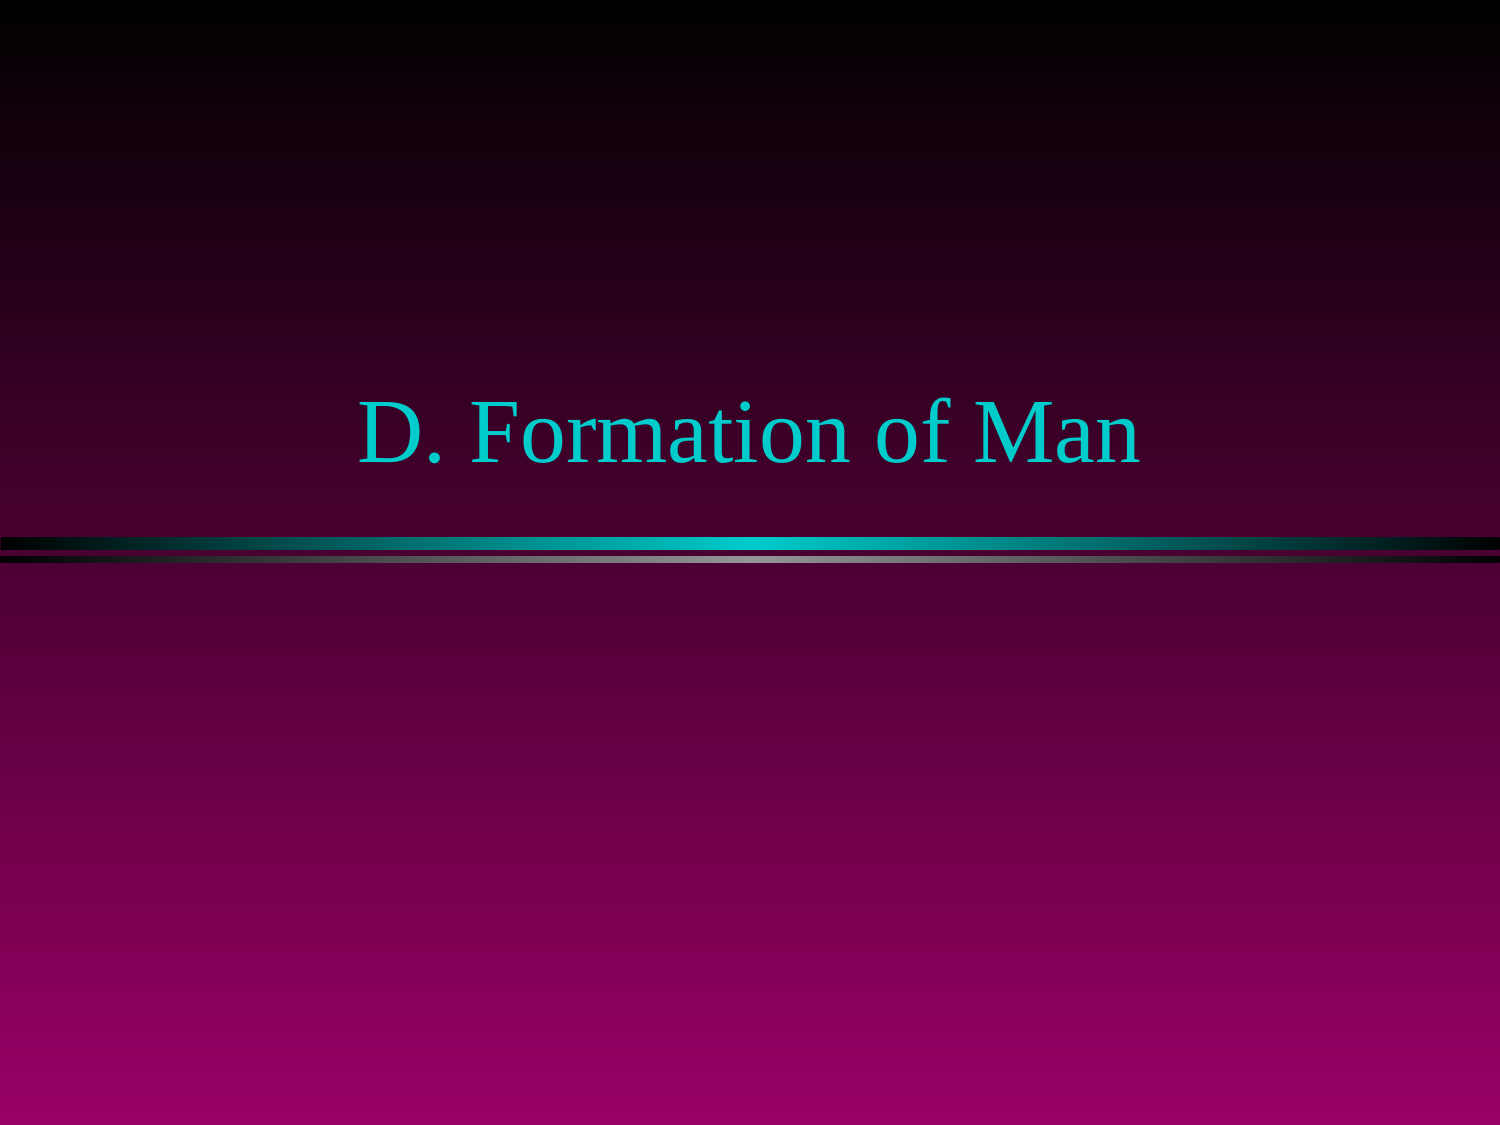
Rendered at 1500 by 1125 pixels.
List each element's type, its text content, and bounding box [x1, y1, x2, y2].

title D. Formation of Man [112, 337, 1388, 526]
